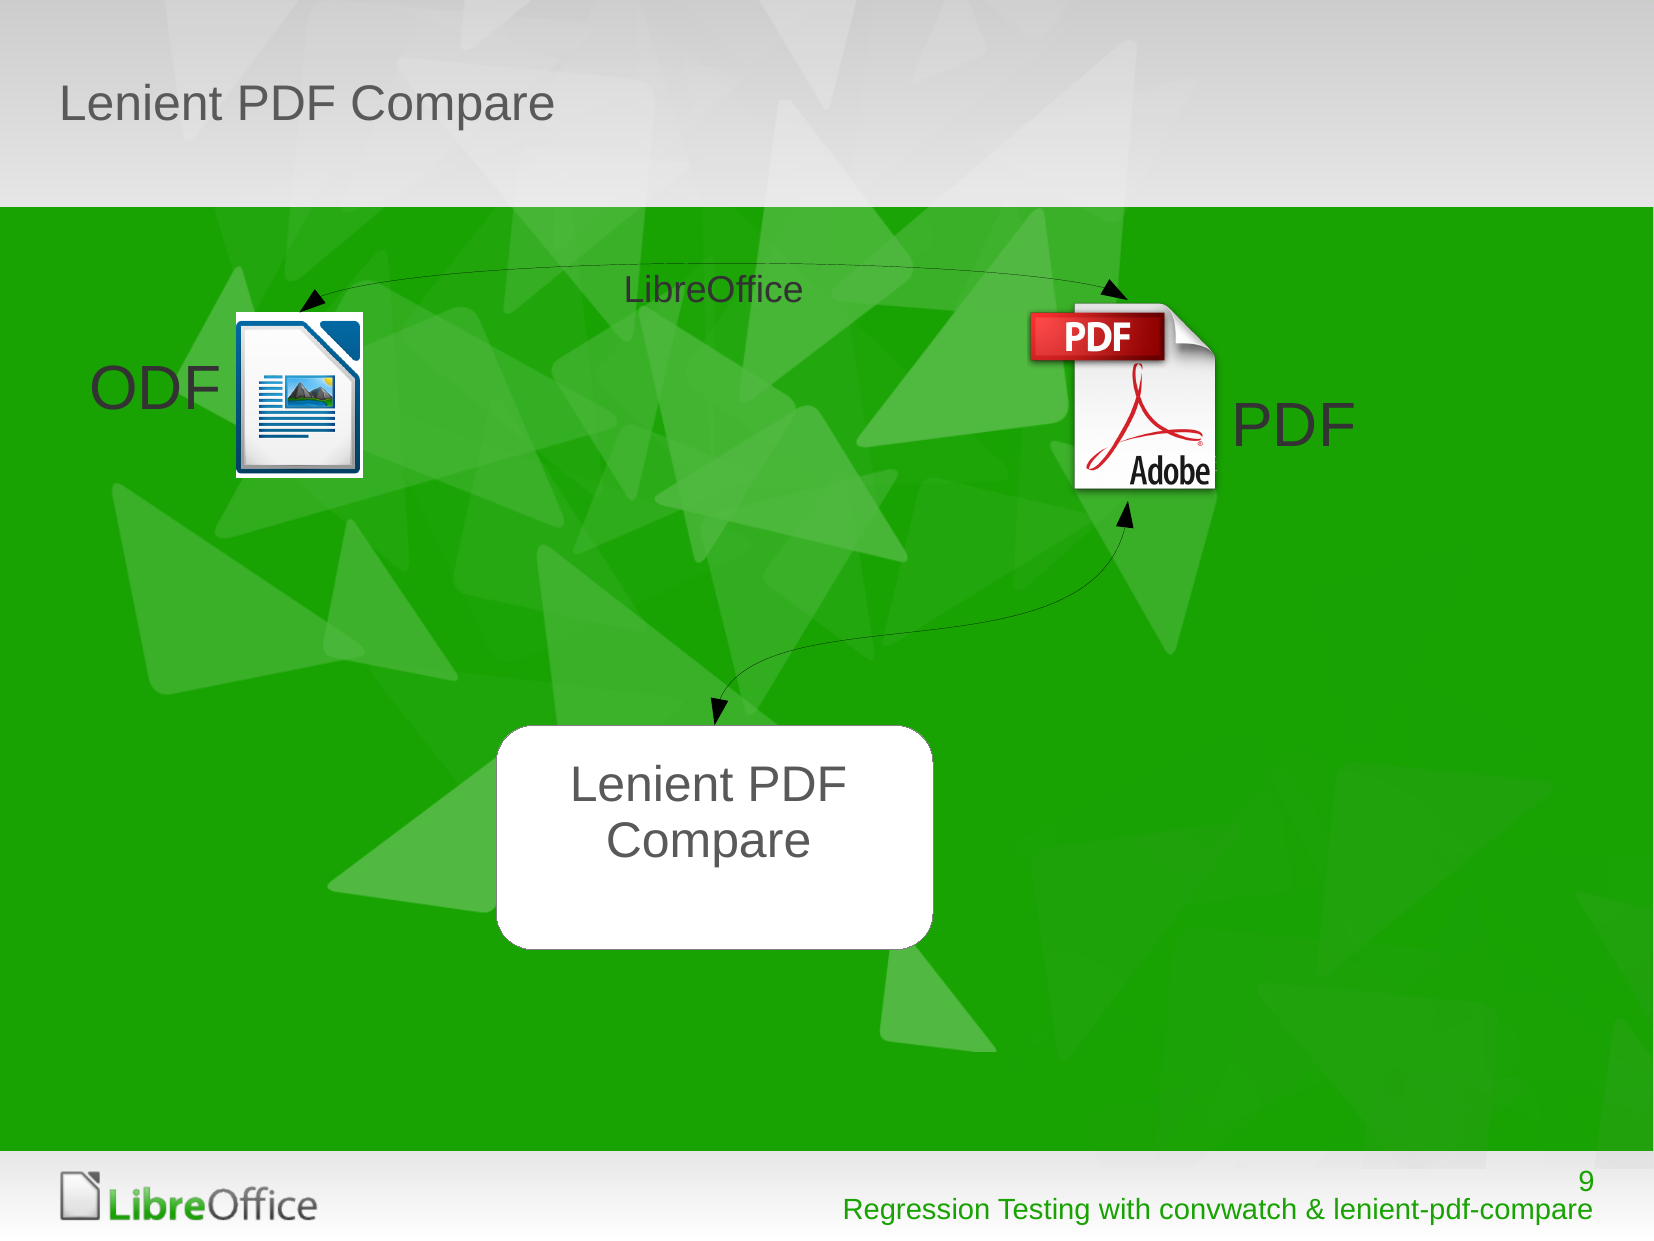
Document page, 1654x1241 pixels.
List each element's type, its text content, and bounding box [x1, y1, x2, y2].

picture [0, 0, 1654, 1169]
text_box PDF [1216, 382, 1372, 468]
text_box Lenient PDF Compare [555, 748, 863, 931]
text_box ODF [74, 345, 236, 431]
text_box [496, 725, 934, 950]
picture [41, 1152, 337, 1240]
title Lenient PDF Compare [59, 29, 1595, 178]
